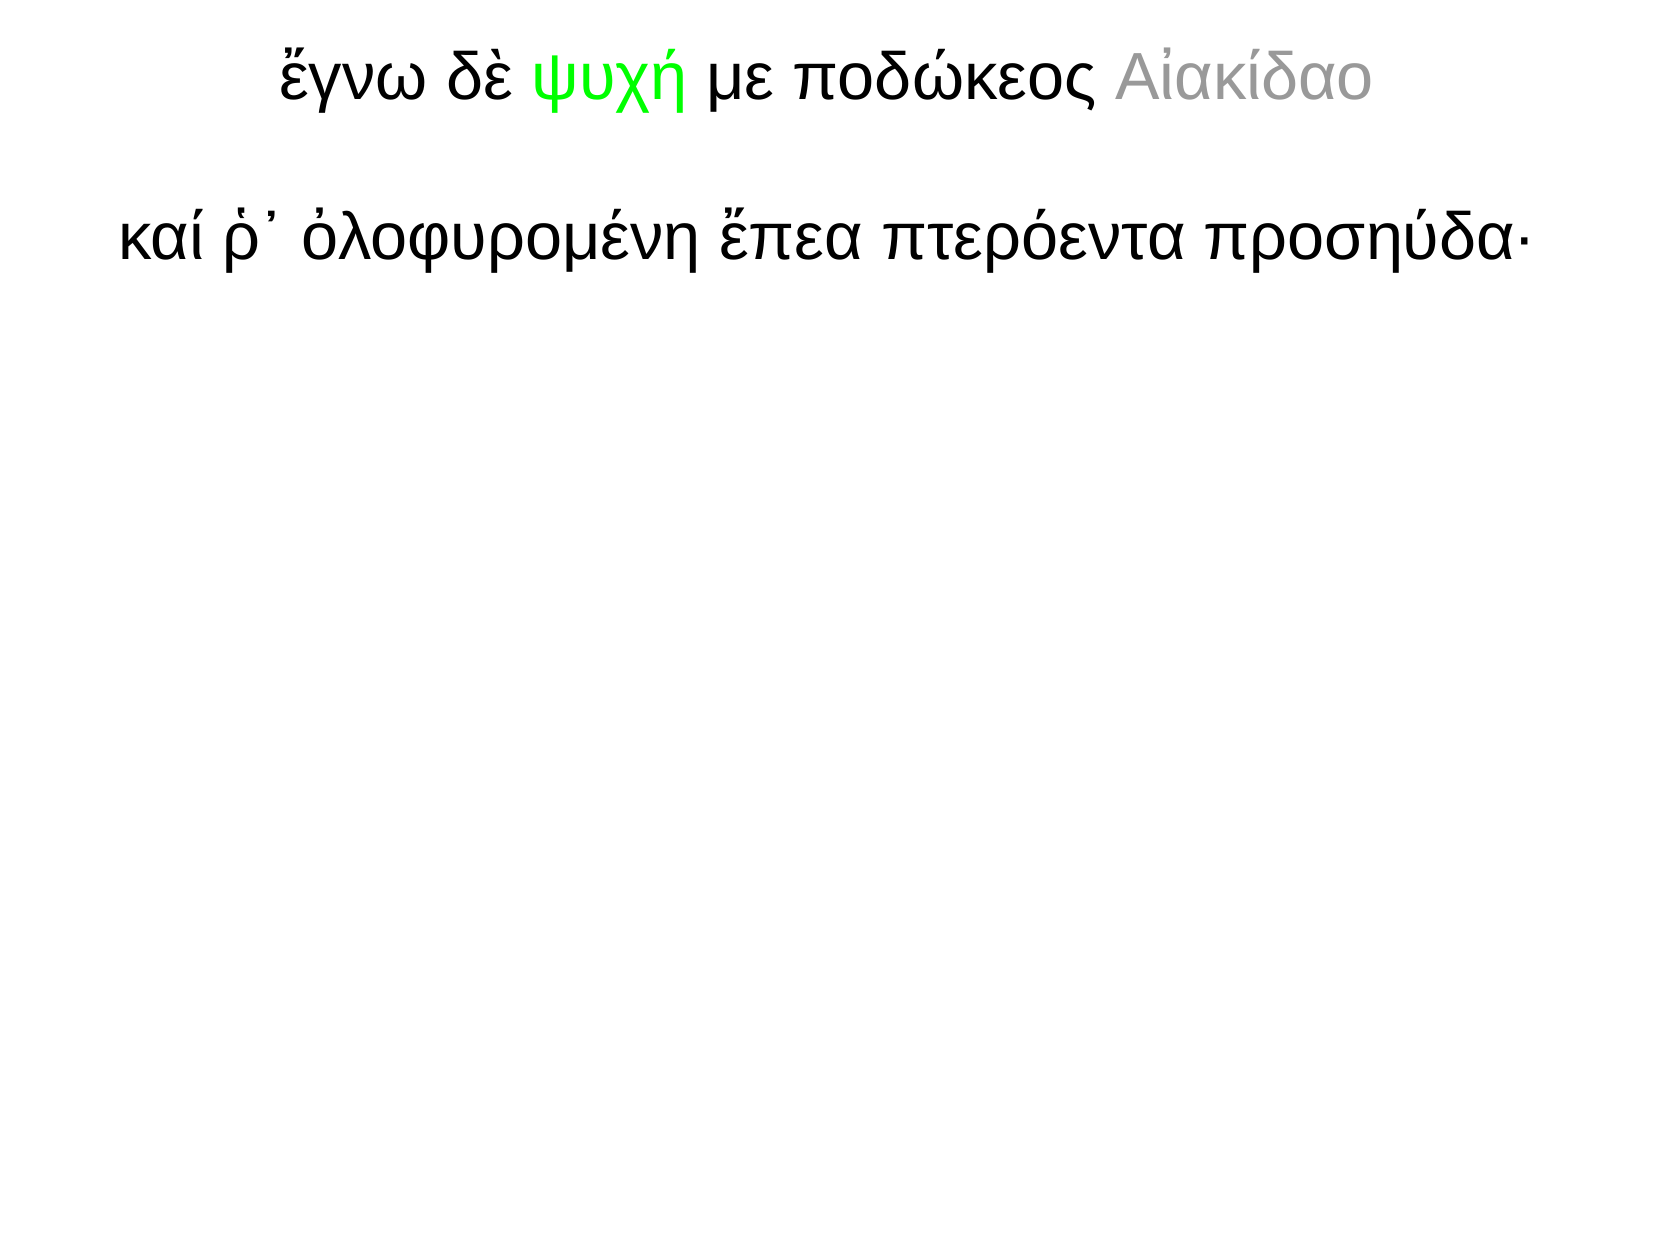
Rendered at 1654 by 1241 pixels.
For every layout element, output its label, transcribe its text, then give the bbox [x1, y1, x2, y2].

title ἔγνω δὲ ψυχή με ποδώκεος Αἰακίδαο καί ῥ᾽ ὀλοφυρομένη ἔπεα πτερόεντα προσηύδα· [82, 0, 1571, 321]
